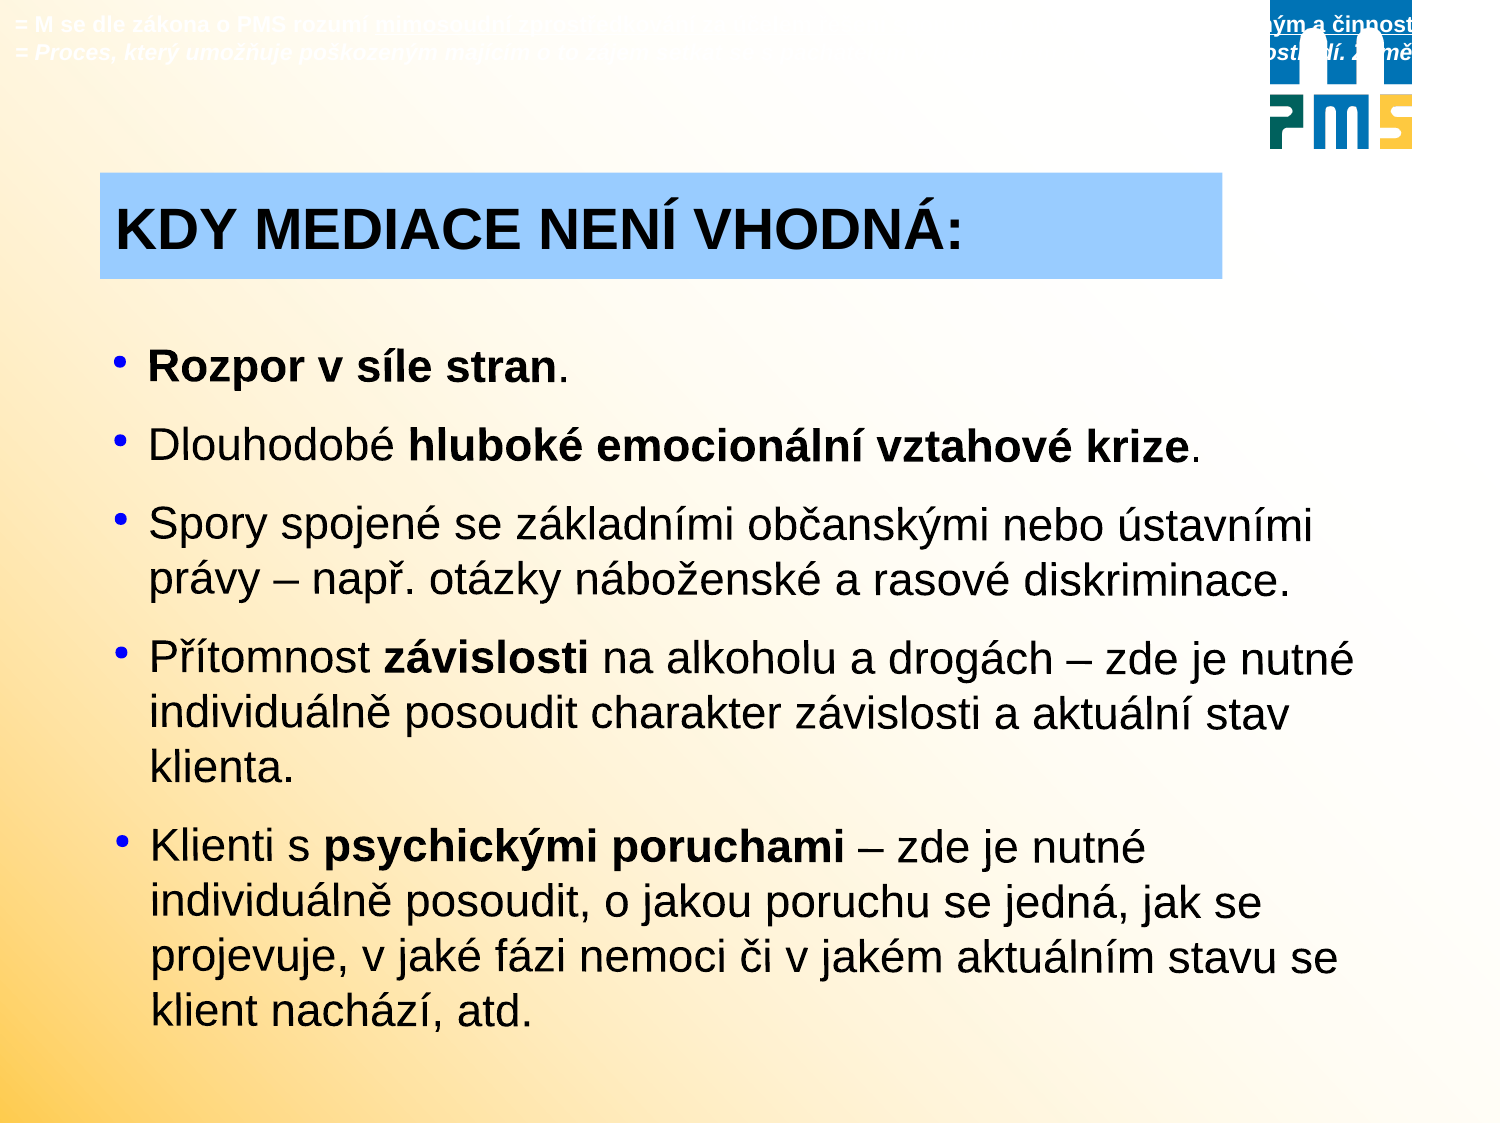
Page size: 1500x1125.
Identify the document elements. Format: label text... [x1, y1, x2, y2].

picture [0, 73, 1500, 1123]
text_box = M se dle zákona o PMS rozumí mimosoudní zprostředkování za účelem řešení sporu mezi obviněným a poškozeným a činnost směřující k urovnání konfliktního stavu vykonávaná v souvislosti s trestním řízením. Mediaci lze provádět jen s výslovným souhlasem obviněného a poškozeného. = Proces, který umožňuje poškozeným majícím o to zájem setkat se s pachatelem v bezpečném a uspořádaném prostředí. Záměrem je vést pachatele k odpovědnosti a zároveň poskytnout podporu a pomoc pošk. Pošk.- sdělit, jak jej TČ ovlivnil, dostat odpovědi na své otázky a účastnit se plánu NŠ. [0, 2, 1500, 73]
text_box Rozpor v síle stran. Dlouhodobé hluboké emocionální vztahové krize. Spory spojené se základními občanskými nebo ústavními právy – např. otázky náboženské a rasové diskriminace. Přítomnost závislosti na alkoholu a drogách – zde je nutné individuálně posoudit charakter závislosti a aktuální stav klienta. Klienti s psychickými poruchami – zde je nutné individuálně posoudit, o jakou poruchu se jedná, jak se projevuje, v jaké fázi nemoci či v jakém aktuálním stavu se klient nachází, atd. [96, 302, 1412, 1003]
text_box KDY MEDIACE NENÍ VHODNÁ: [100, 172, 1223, 279]
